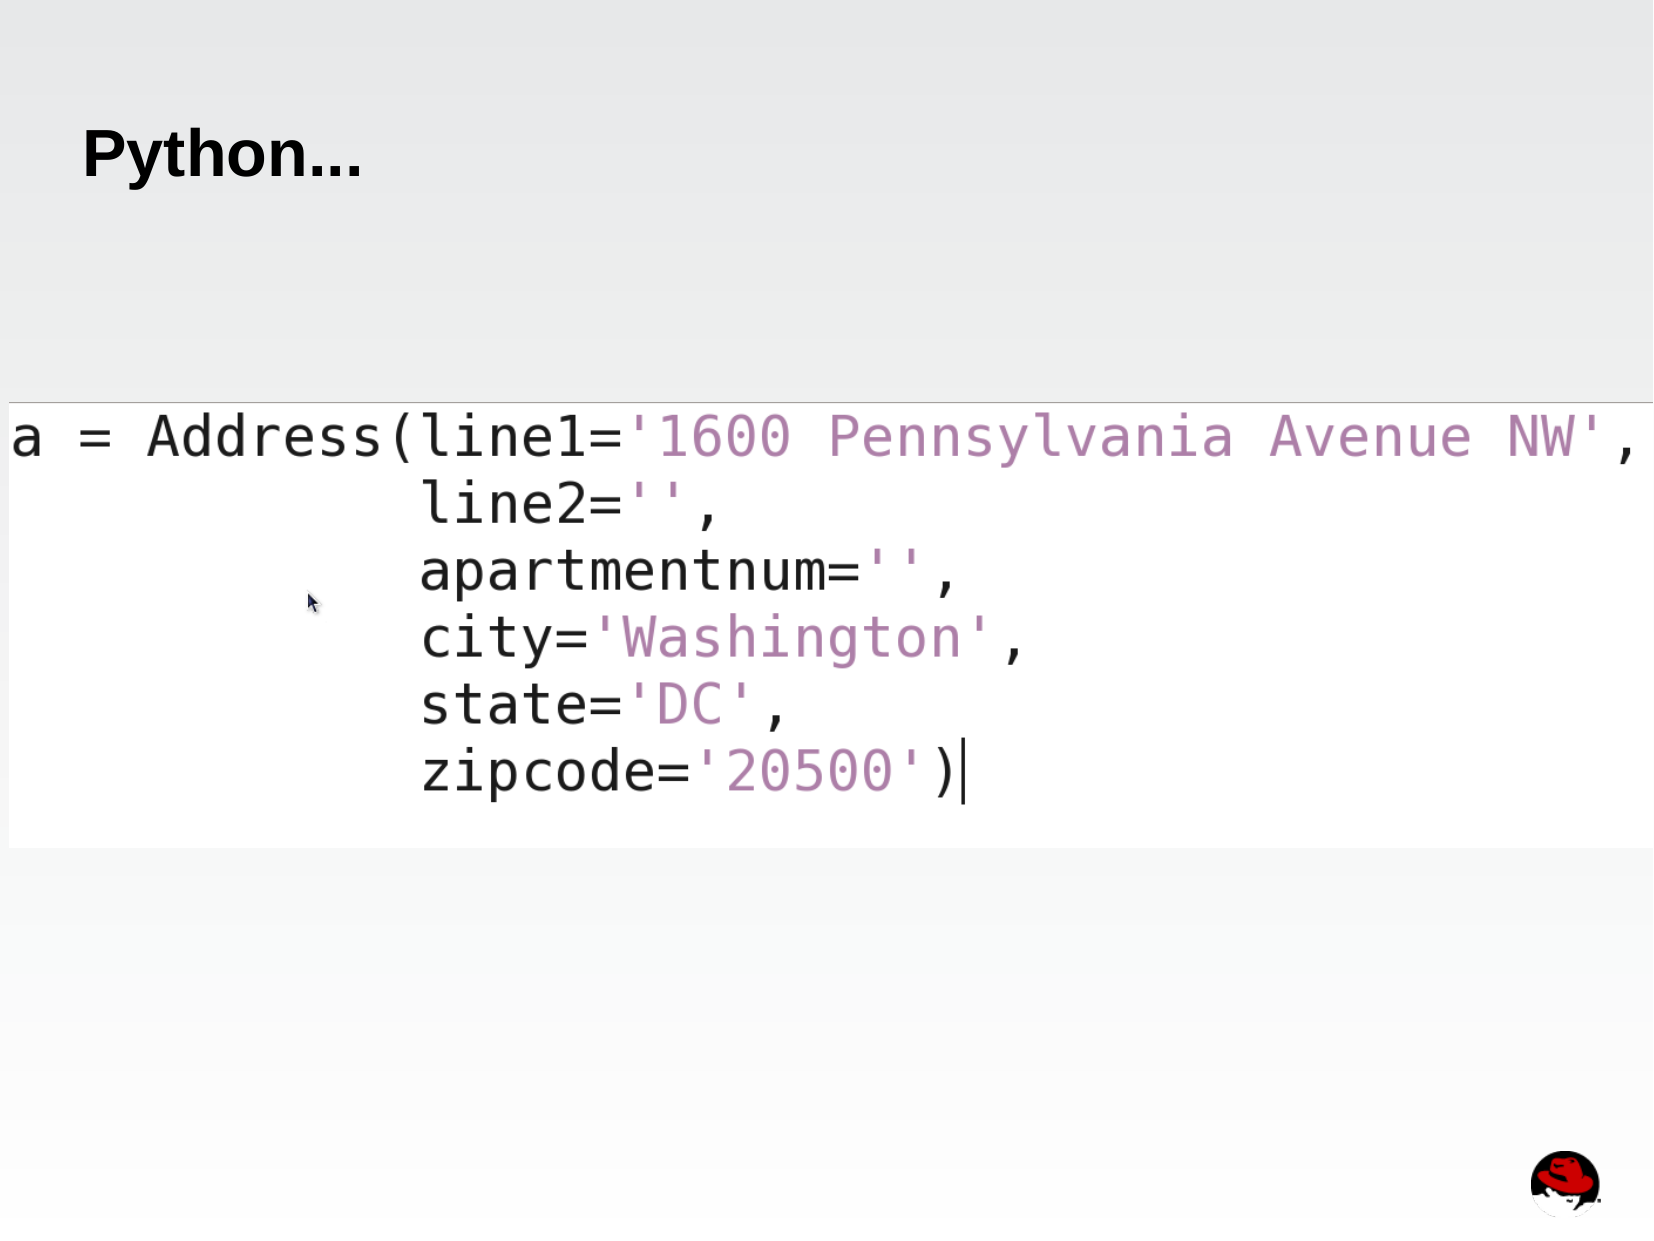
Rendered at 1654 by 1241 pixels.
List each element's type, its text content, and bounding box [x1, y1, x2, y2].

picture [0, 0, 1654, 1241]
title Python... [82, 49, 1571, 257]
